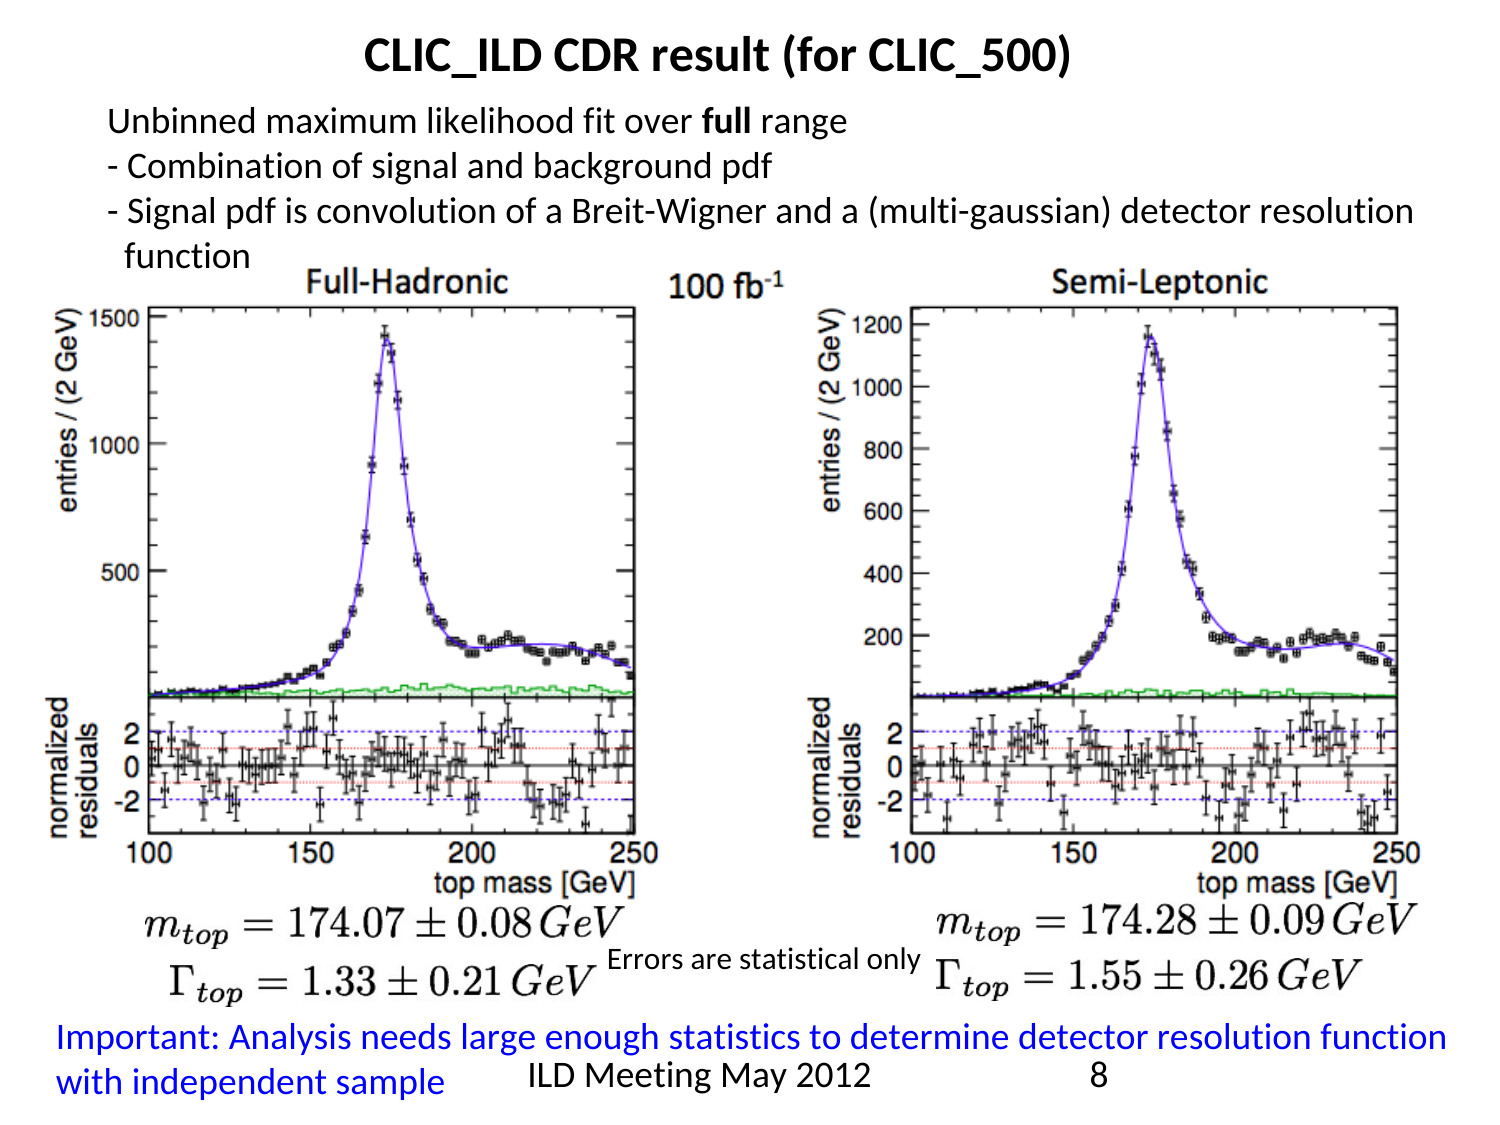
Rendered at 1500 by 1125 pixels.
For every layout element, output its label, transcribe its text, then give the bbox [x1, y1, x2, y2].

text_box Unbinned maximum likelihood fit over full range - Combination of signal and background pdf - Signal pdf is convolution of a Breit-Wigner and a (multi-gaussian) detector resolution function [92, 88, 1431, 284]
text_box CLIC_ILD CDR result (for CLIC_500) [349, 13, 1089, 88]
text_box Important: Analysis needs large enough statistics to determine detector resolution function with independent sample [41, 1004, 1463, 1110]
picture [170, 964, 598, 1007]
picture [11, 236, 1448, 949]
text_box Errors are statistical only [592, 931, 936, 984]
picture [936, 958, 1364, 1001]
